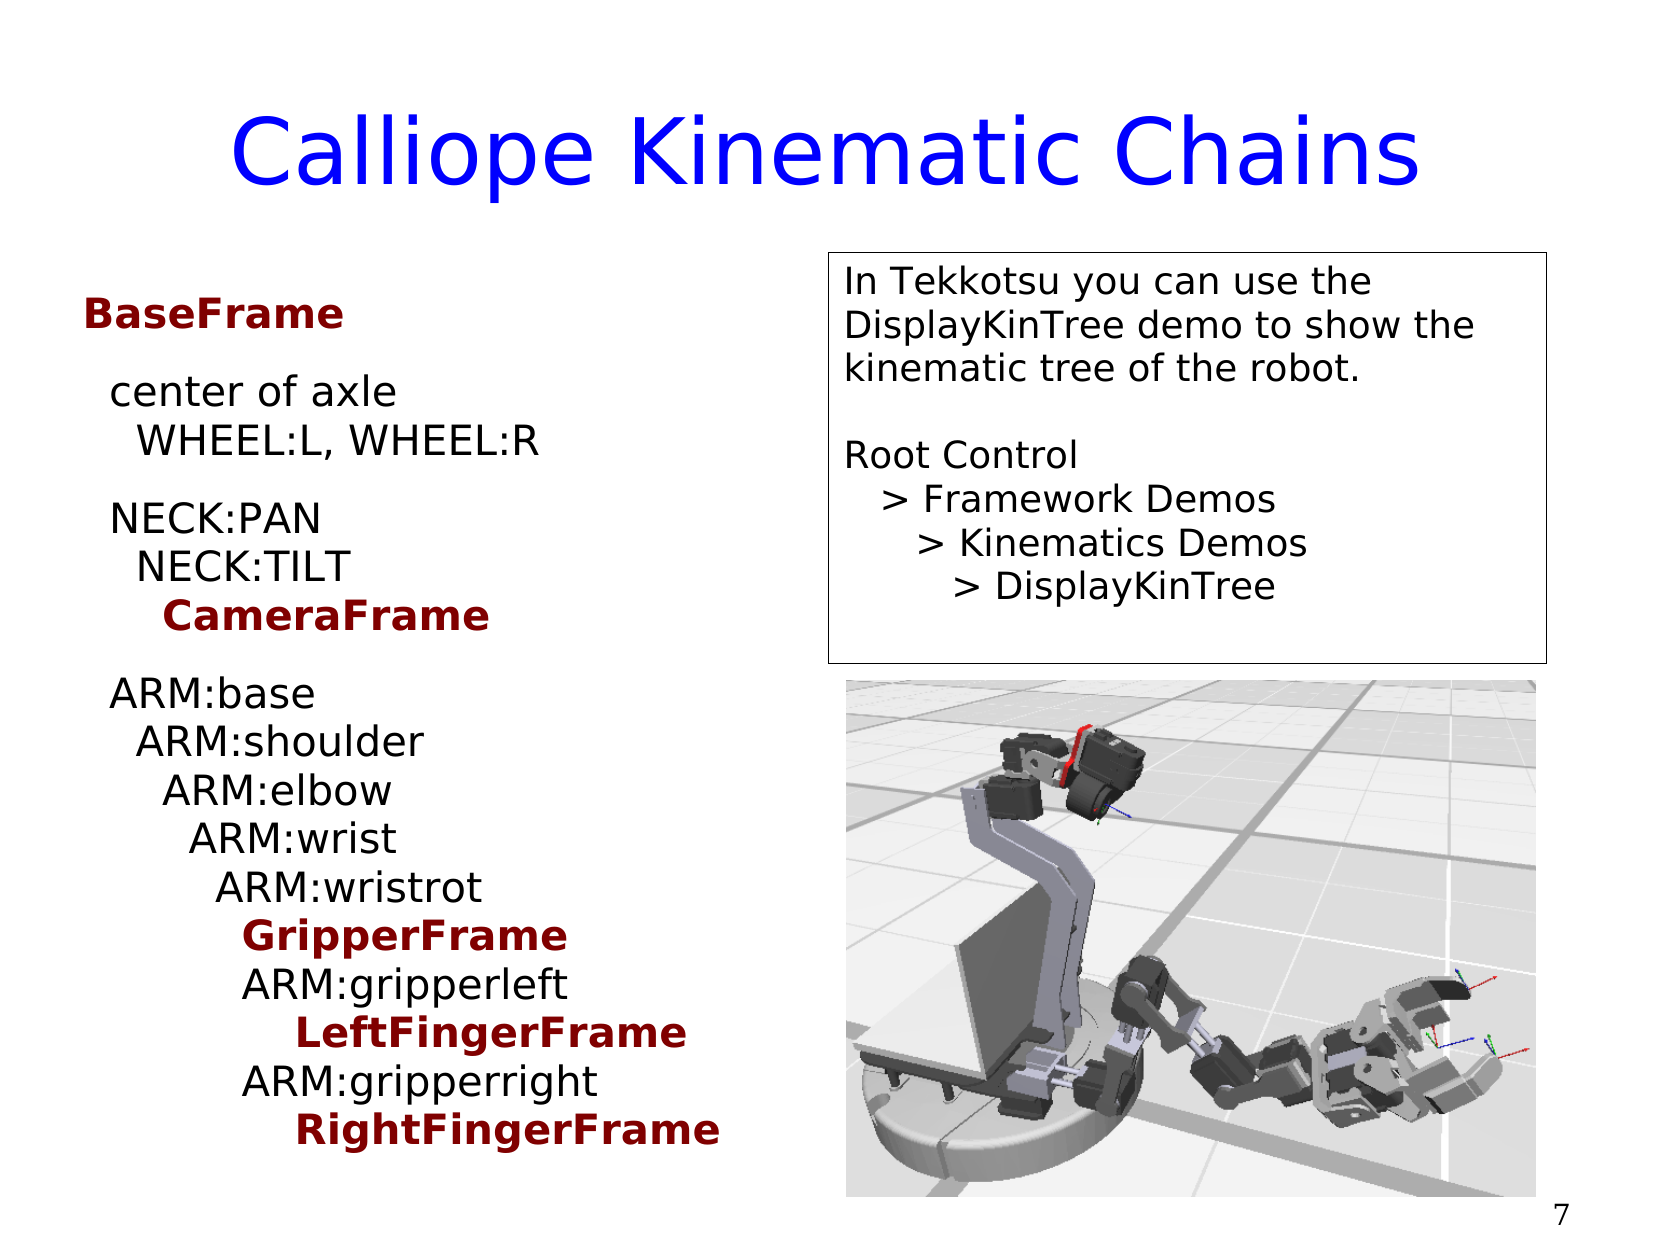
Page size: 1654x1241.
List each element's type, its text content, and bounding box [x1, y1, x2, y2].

picture [846, 680, 1536, 1197]
text_box In Tekkotsu you can use the DisplayKinTree demo to show the kinematic tree of the robot. Root Control > Framework Demos > Kinematics Demos > DisplayKinTree [828, 252, 1547, 664]
list BaseFrame center of axle WHEEL:L, WHEEL:R NECK:PAN NECK:TILT CameraFrame ARM:base ARM:shoulder ARM:elbow ARM:wrist ARM:wristrot GripperFrame ARM:gripperleft LeftFingerFrame ARM:gripperright RightFingerFrame [82, 290, 1571, 1164]
title Calliope Kinematic Chains [82, 49, 1571, 257]
